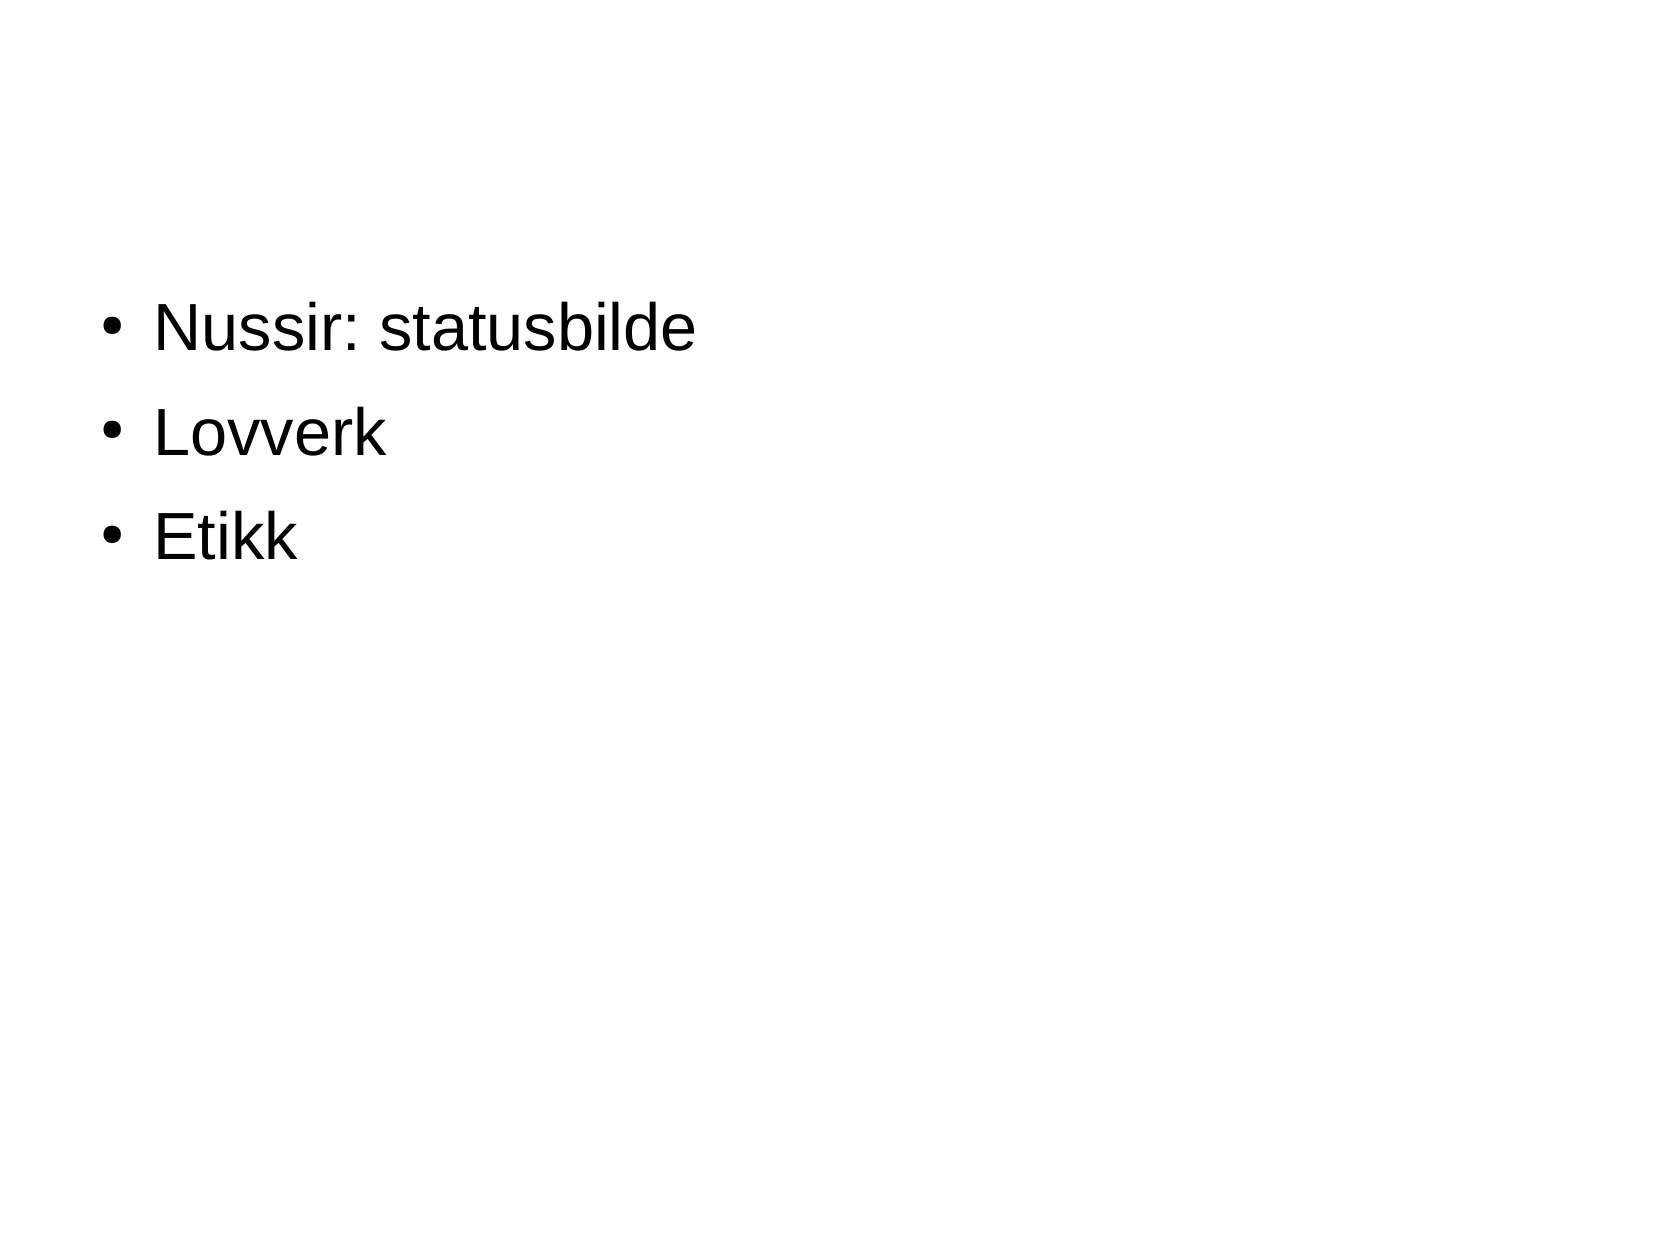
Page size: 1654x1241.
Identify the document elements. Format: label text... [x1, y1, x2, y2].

list Nussir: statusbilde Lovverk Etikk [82, 290, 1571, 1010]
